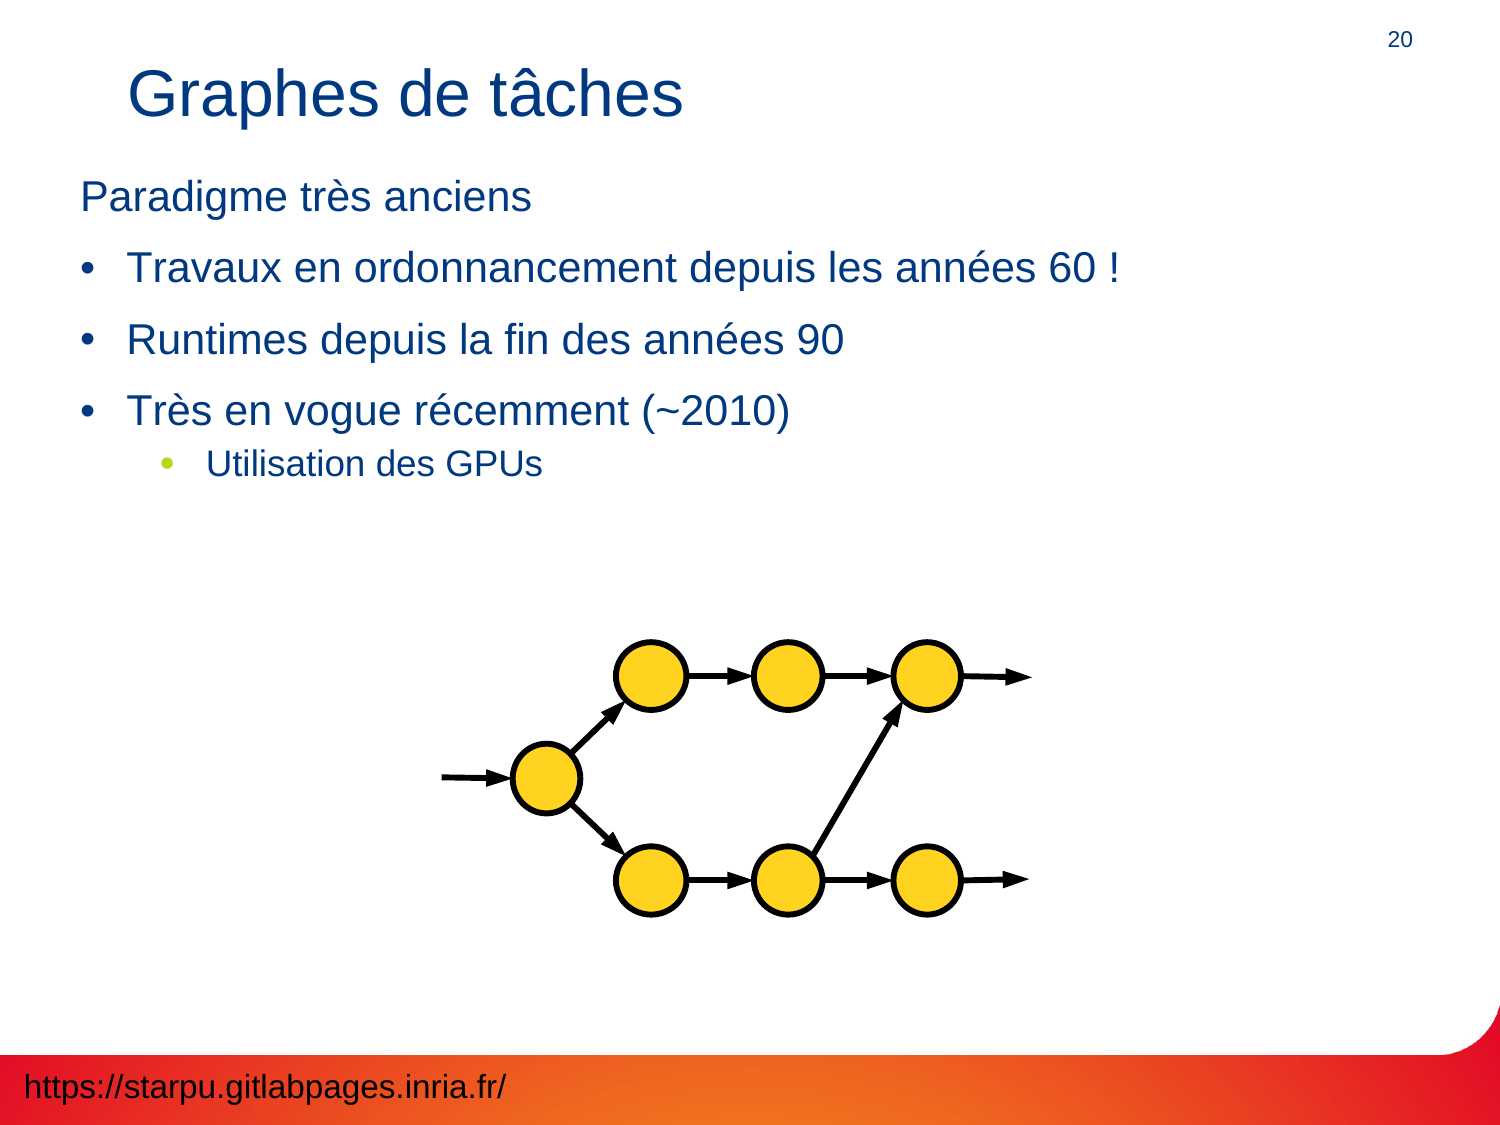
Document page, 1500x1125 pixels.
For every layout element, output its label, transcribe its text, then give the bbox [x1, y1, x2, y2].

text_box [753, 642, 823, 710]
text_box [893, 846, 961, 915]
text_box [512, 743, 581, 814]
text_box [893, 642, 961, 710]
text_box [615, 846, 687, 915]
text_box [753, 846, 823, 915]
picture [0, 947, 1500, 1125]
list Paradigme très anciens Travaux en ordonnancement depuis les années 60 ! Runtimes depuis la fin des années 90 Très en vogue récemment (~2010) Utilisation des GPUs [65, 164, 1428, 946]
text_box [615, 642, 687, 710]
title Graphes de tâches [112, 0, 1474, 188]
